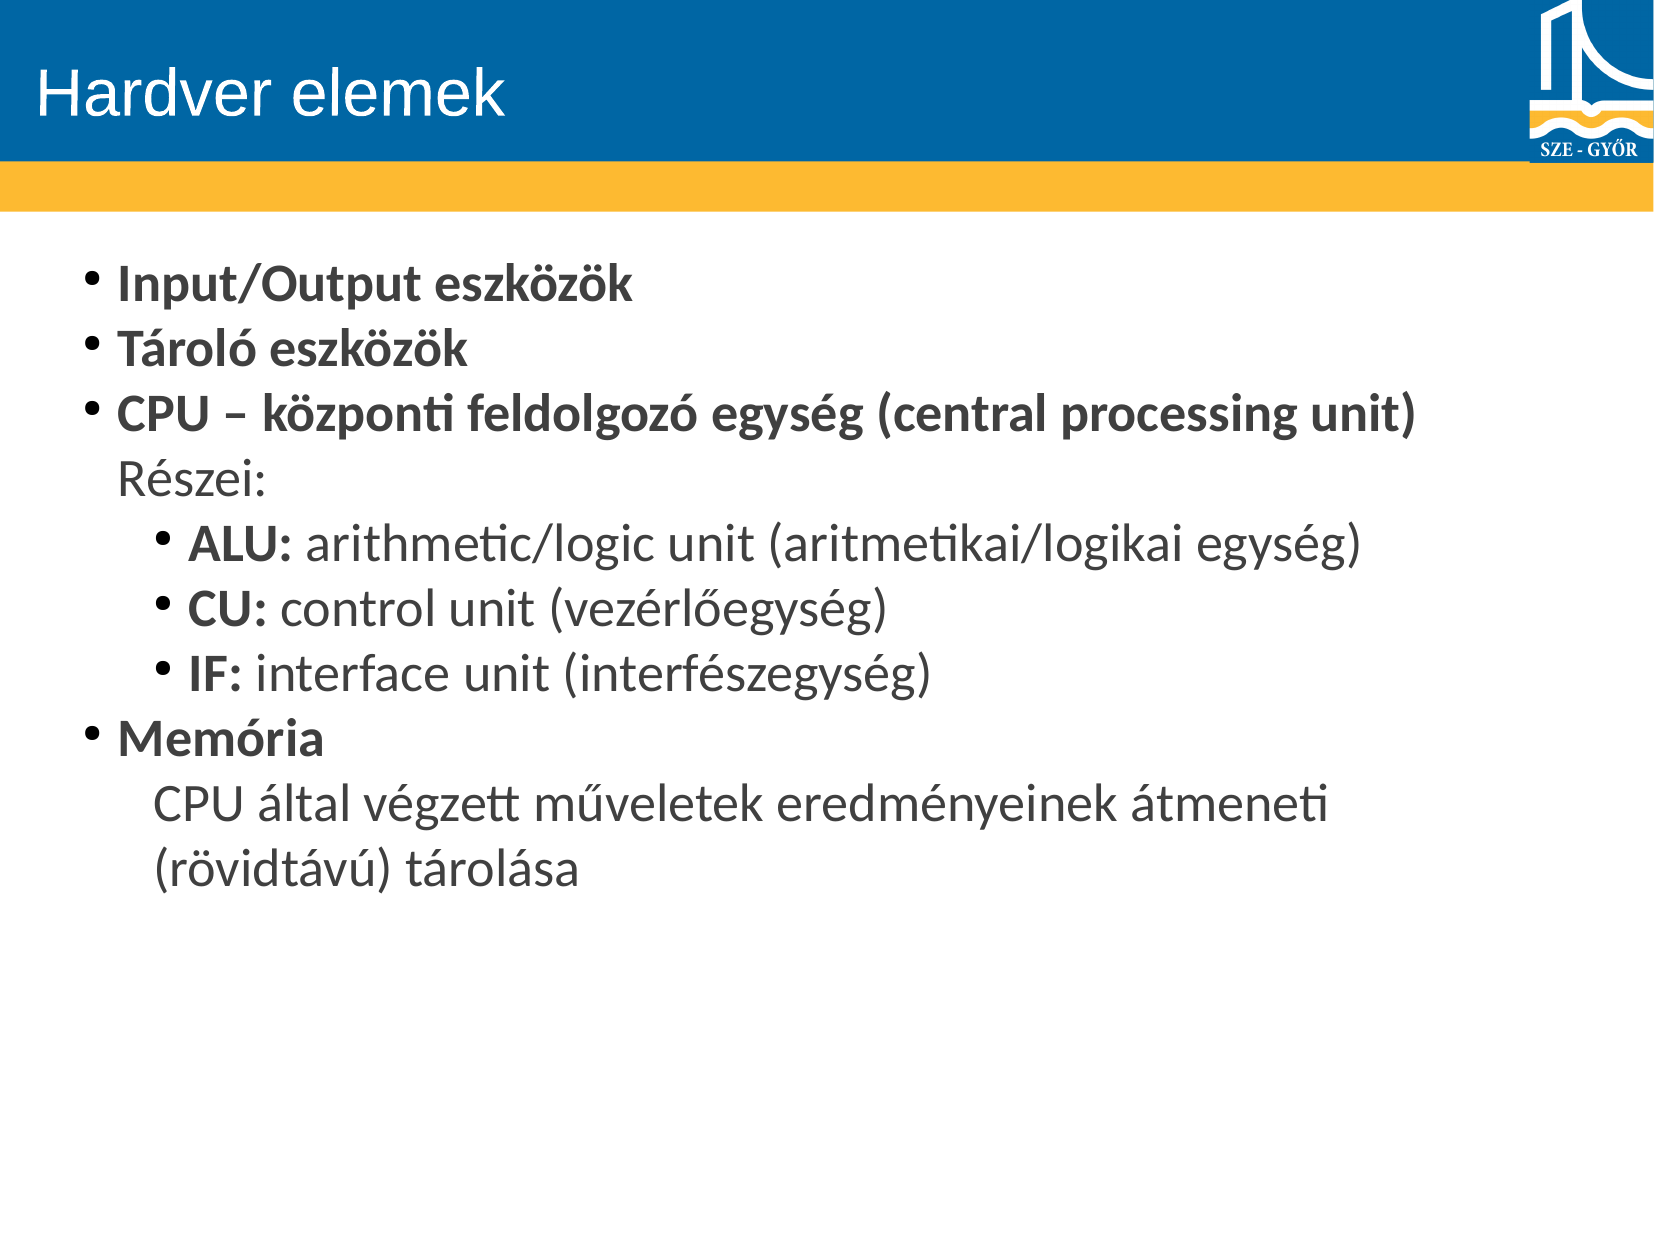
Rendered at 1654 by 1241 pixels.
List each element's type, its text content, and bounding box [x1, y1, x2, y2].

picture [1529, 0, 1654, 163]
text_box Hardver elemek [34, 48, 1524, 144]
text_box Input/Output eszközök Tároló eszközök CPU – központi feldolgozó egység (central processing unit) Részei: ALU: arithmetic/logic unit (aritmetikai/logikai egység) CU: control unit (vezérlőegység) IF: interface unit (interfészegység) Memória CPU által végzett műveletek eredményeinek átmeneti (rövidtávú) tárolása [82, 247, 1571, 1198]
